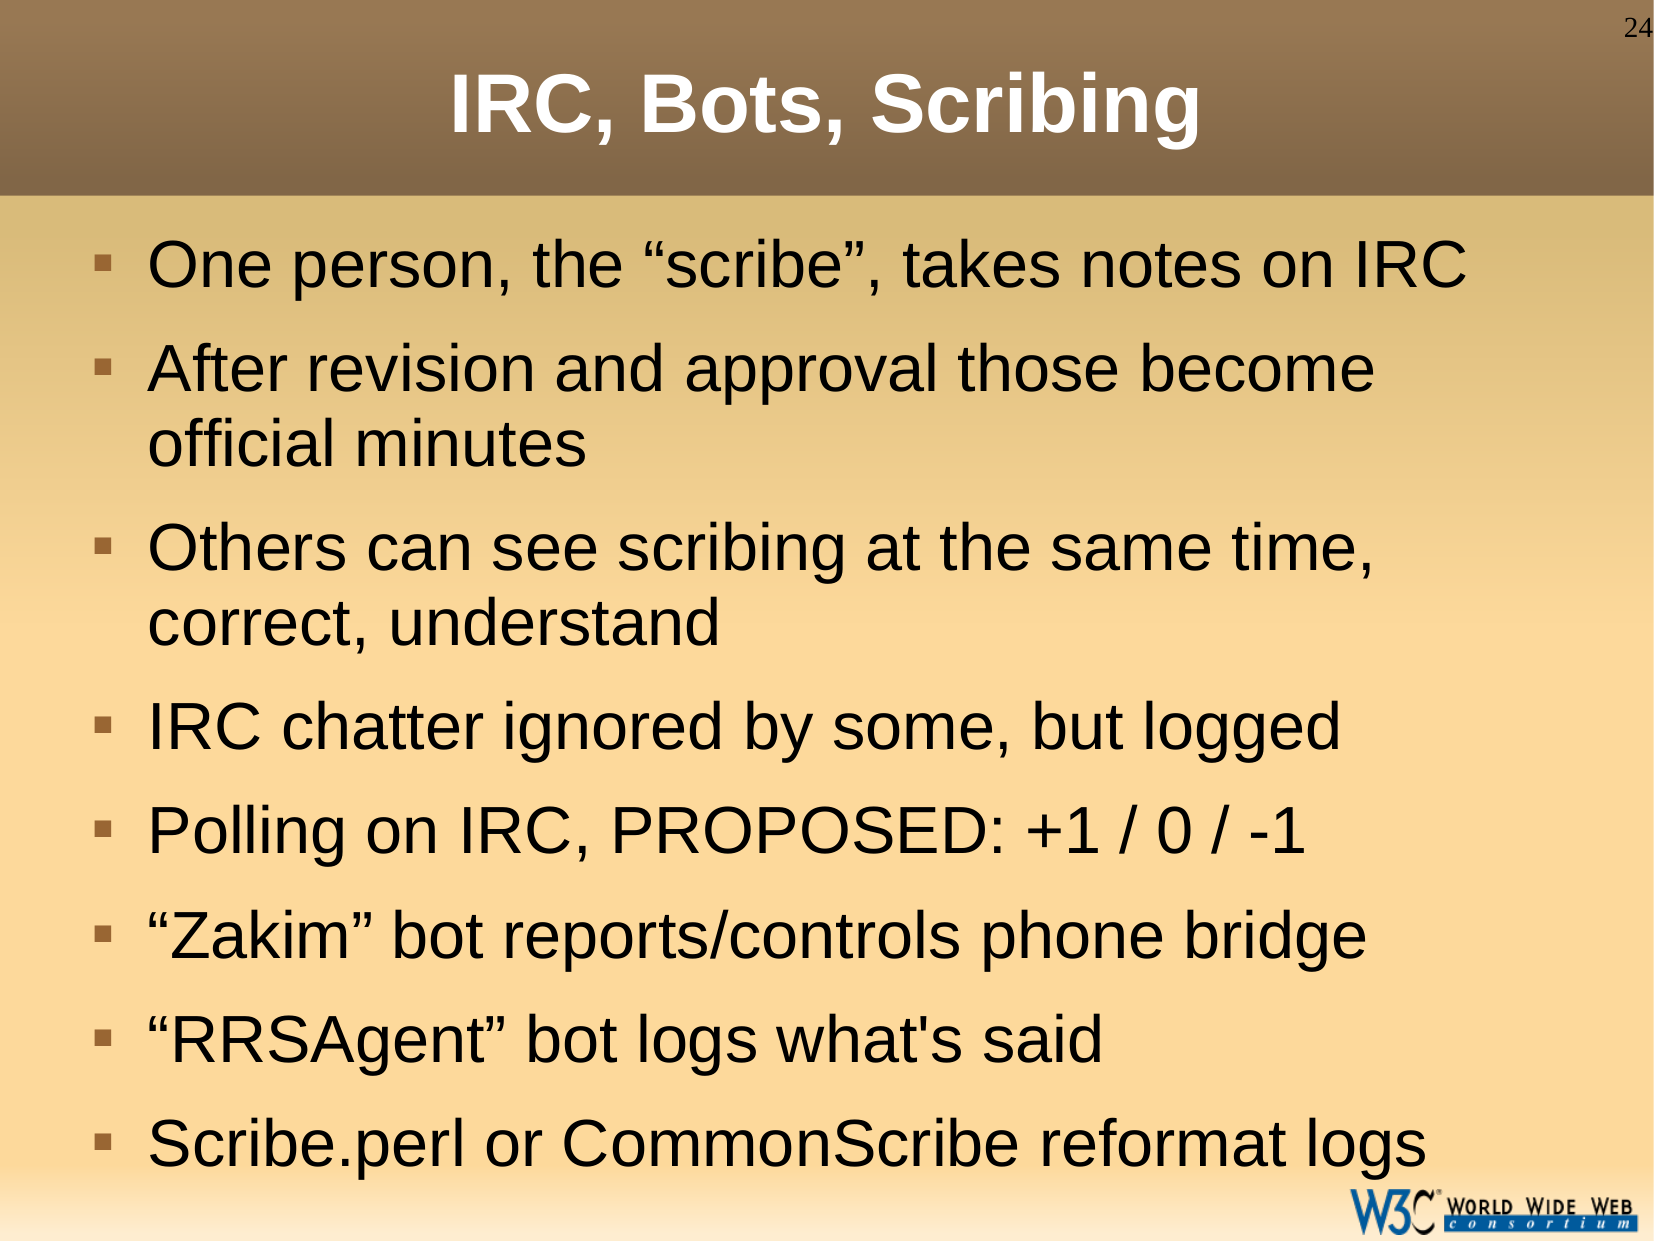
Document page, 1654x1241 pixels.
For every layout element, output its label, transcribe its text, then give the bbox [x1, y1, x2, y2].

picture [0, 208, 1654, 1241]
list One person, the “scribe”, takes notes on IRC After revision and approval those become official minutes Others can see scribing at the same time, correct, understand IRC chatter ignored by some, but logged Polling on IRC, PROPOSED: +1 / 0 / -1 “Zakim” bot reports/controls phone bridge “RRSAgent” bot logs what's said Scribe.perl or CommonScribe reformat logs [76, 226, 1565, 1182]
title IRC, Bots, Scribing [0, 0, 1654, 208]
